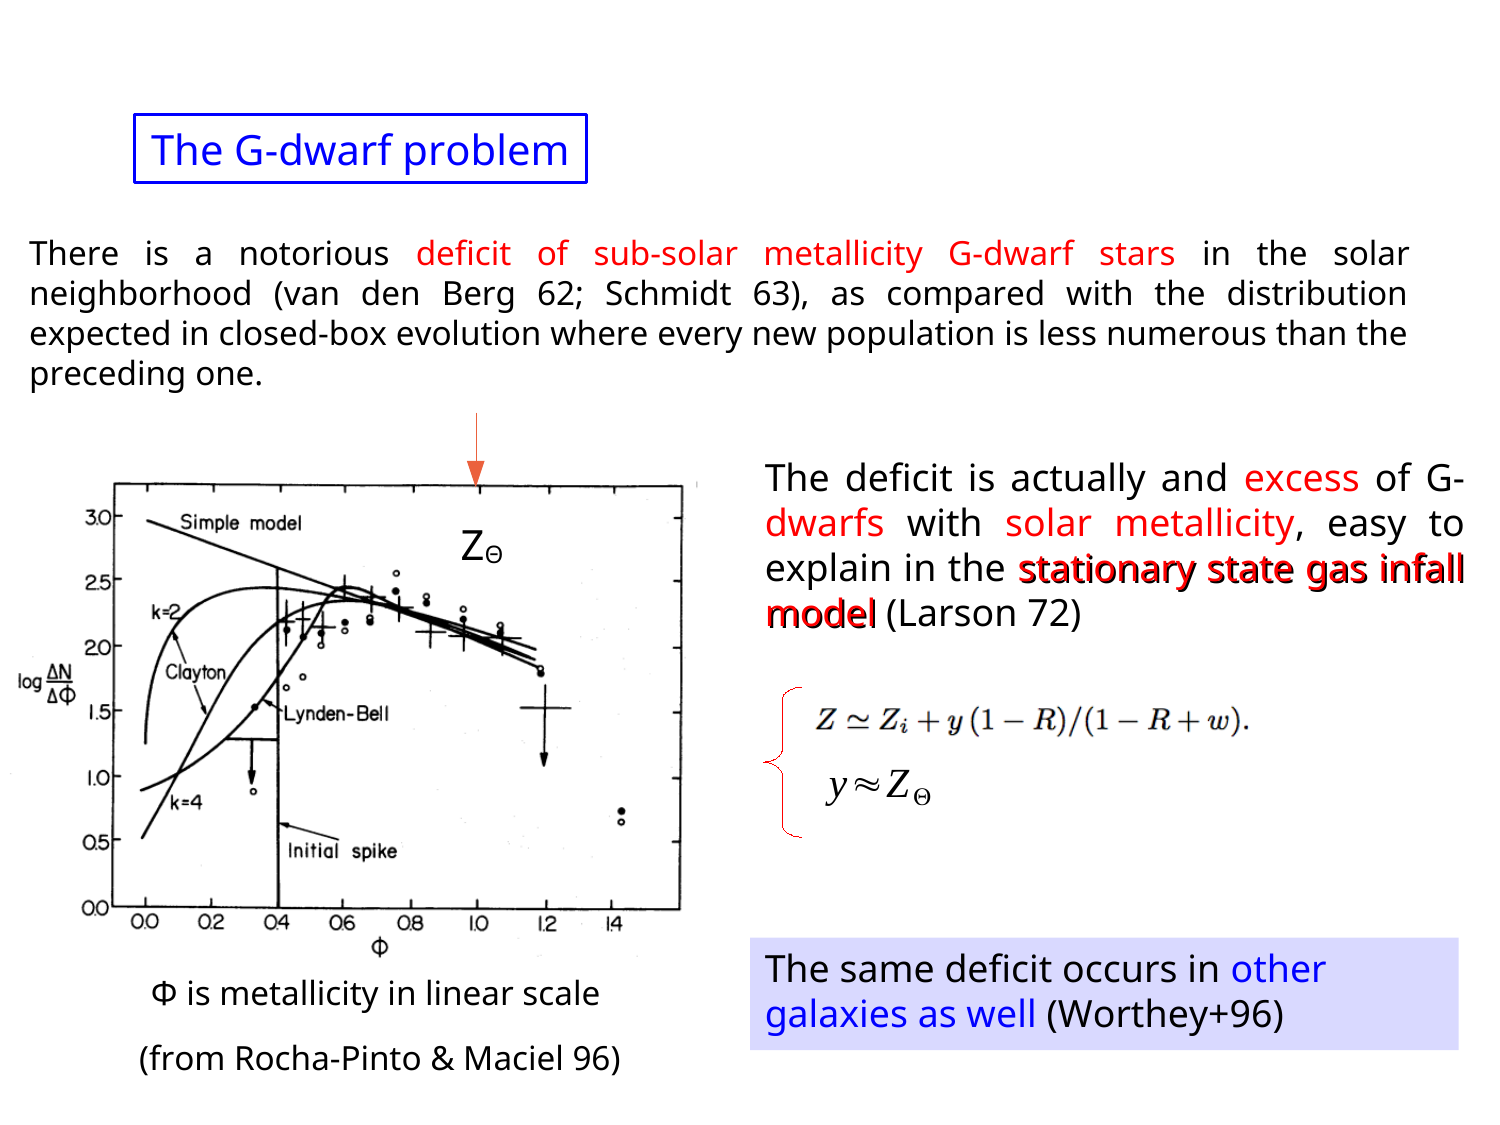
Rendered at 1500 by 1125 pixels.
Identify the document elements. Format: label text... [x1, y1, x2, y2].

text_box (from Rocha-Pinto & Maciel 96) [124, 1029, 641, 1085]
text_box The deficit is actually and excess of G-dwarfs with solar metallicity, easy to explain in the stationary state gas infall model (Larson 72) [750, 446, 1493, 699]
picture [0, 448, 707, 974]
text_box Φ is metallicity in linear scale [136, 964, 619, 1020]
chart [817, 759, 939, 807]
text_box ZΘ [445, 510, 524, 590]
text_box The same deficit occurs in other galaxies as well (Worthey+96) [750, 937, 1459, 1051]
picture [783, 699, 1262, 753]
text_box There is a notorious deficit of sub-solar metallicity G-dwarf stars in the solar neighborhood (van den Berg 62; Schmidt 63), as compared with the distribution expected in closed-box evolution where every new population is less numerous than the preceding one. [14, 224, 1426, 500]
text_box The G-dwarf problem [134, 114, 585, 183]
